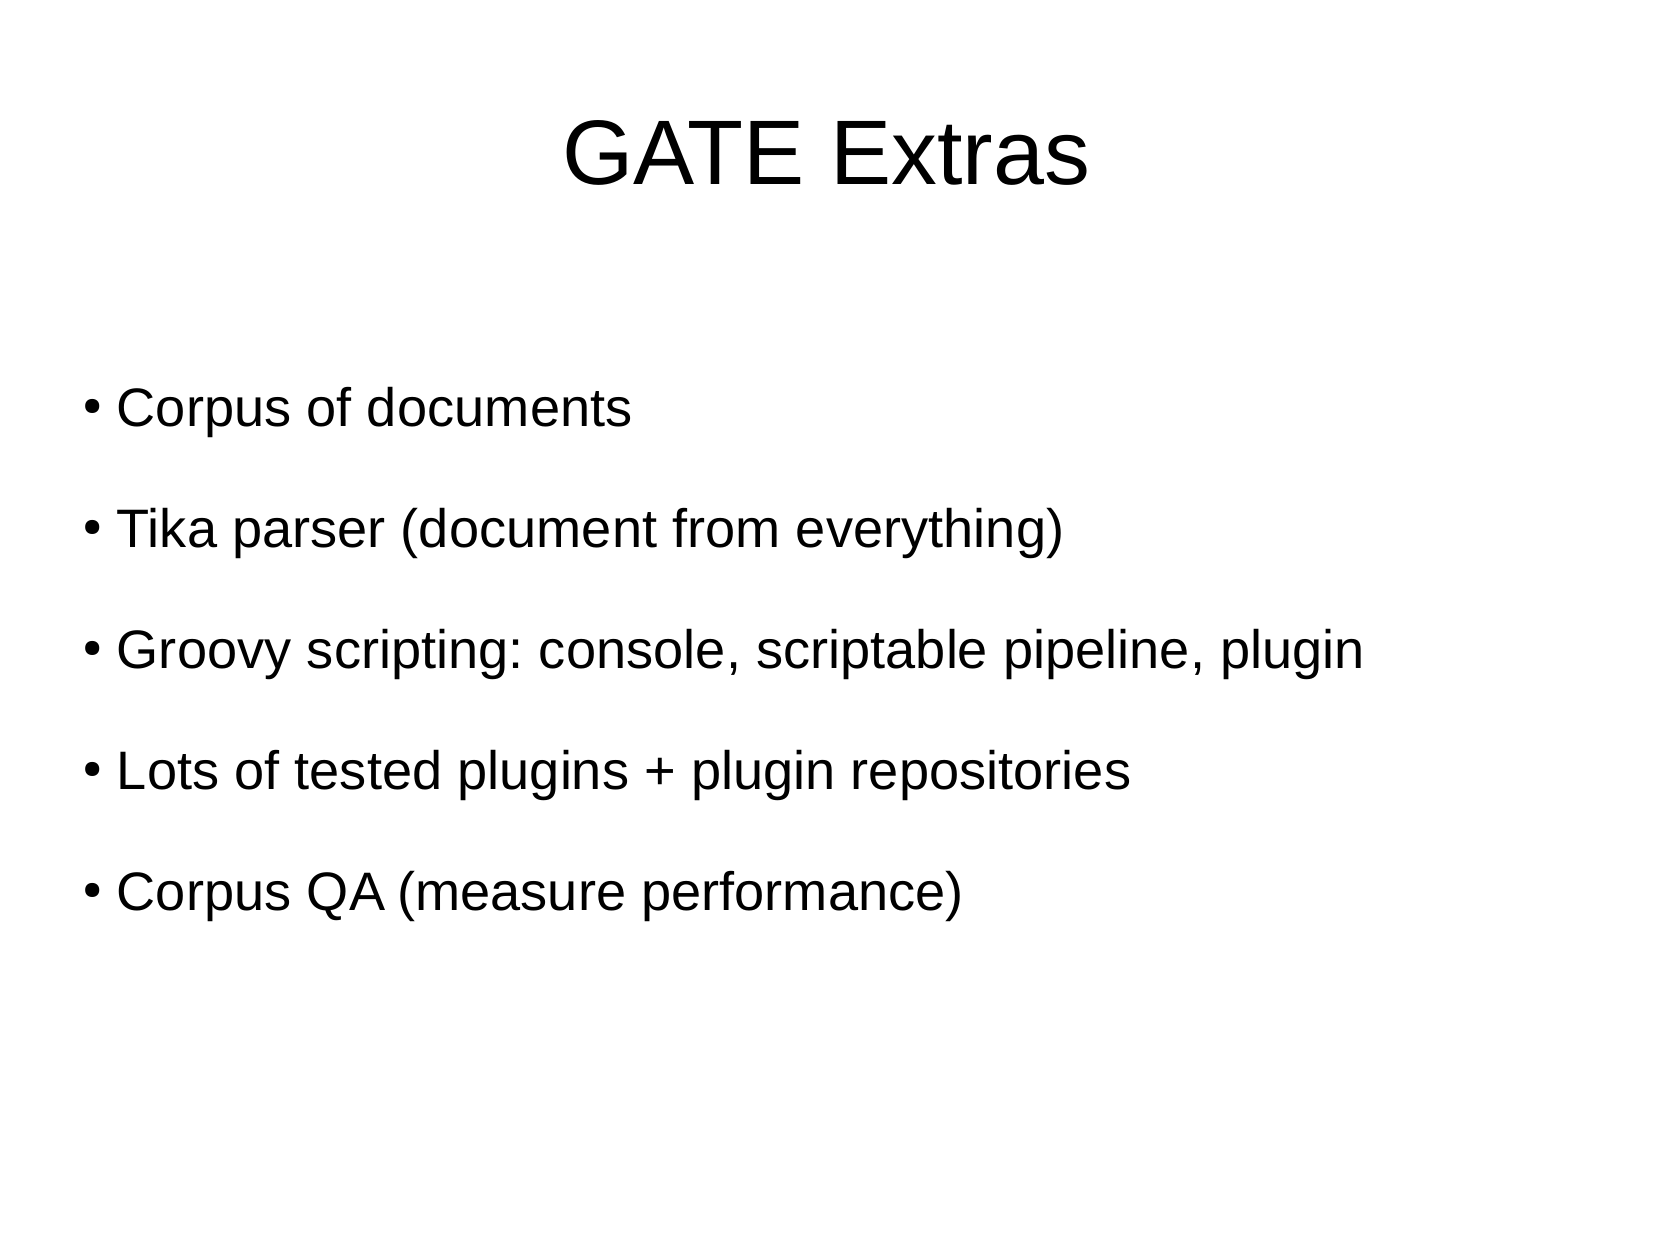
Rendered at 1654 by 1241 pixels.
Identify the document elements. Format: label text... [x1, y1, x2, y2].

title GATE Extras [82, 49, 1571, 257]
subtitle Corpus of documents Tika parser (document from everything) Groovy scripting: console, scriptable pipeline, plugin Lots of tested plugins + plugin repositories Corpus QA (measure performance) [82, 290, 1538, 1010]
